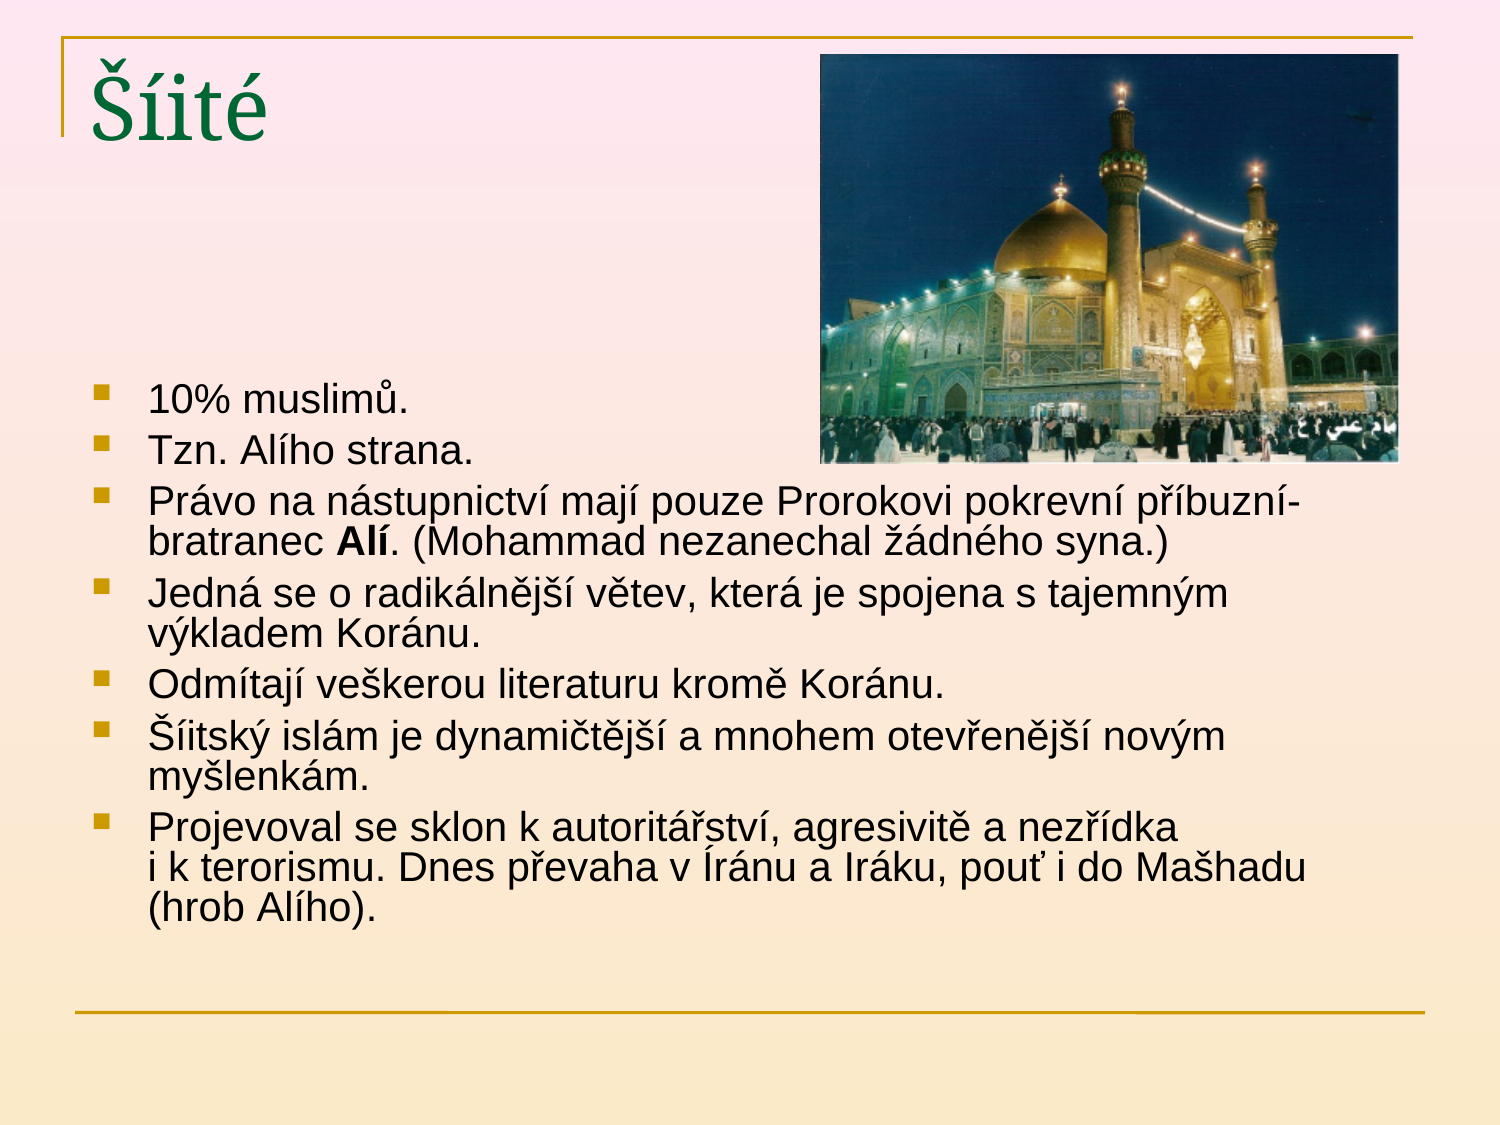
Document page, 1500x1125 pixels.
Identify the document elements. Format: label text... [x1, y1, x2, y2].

list 10% muslimů. Tzn. Alího strana. Právo na nástupnictví mají pouze Prorokovi pokrevní příbuzní-bratranec Alí. (Mohammad nezanechal žádného syna.)‏ Jedná se o radikálnější větev, která je spojena s tajemným výkladem Koránu. Odmítají veškerou literaturu kromě Koránu. Šíitský islám je dynamičtější a mnohem otevřenější novým myšlenkám. Projevoval se sklon k autoritářství, agresivitě a nezřídka i k terorismu. Dnes převaha v Íránu a Iráku, pouť i do Mašhadu (hrob Alího)‏. [76, 373, 1427, 1012]
picture [820, 54, 1400, 465]
title Šíité [75, 45, 1426, 272]
